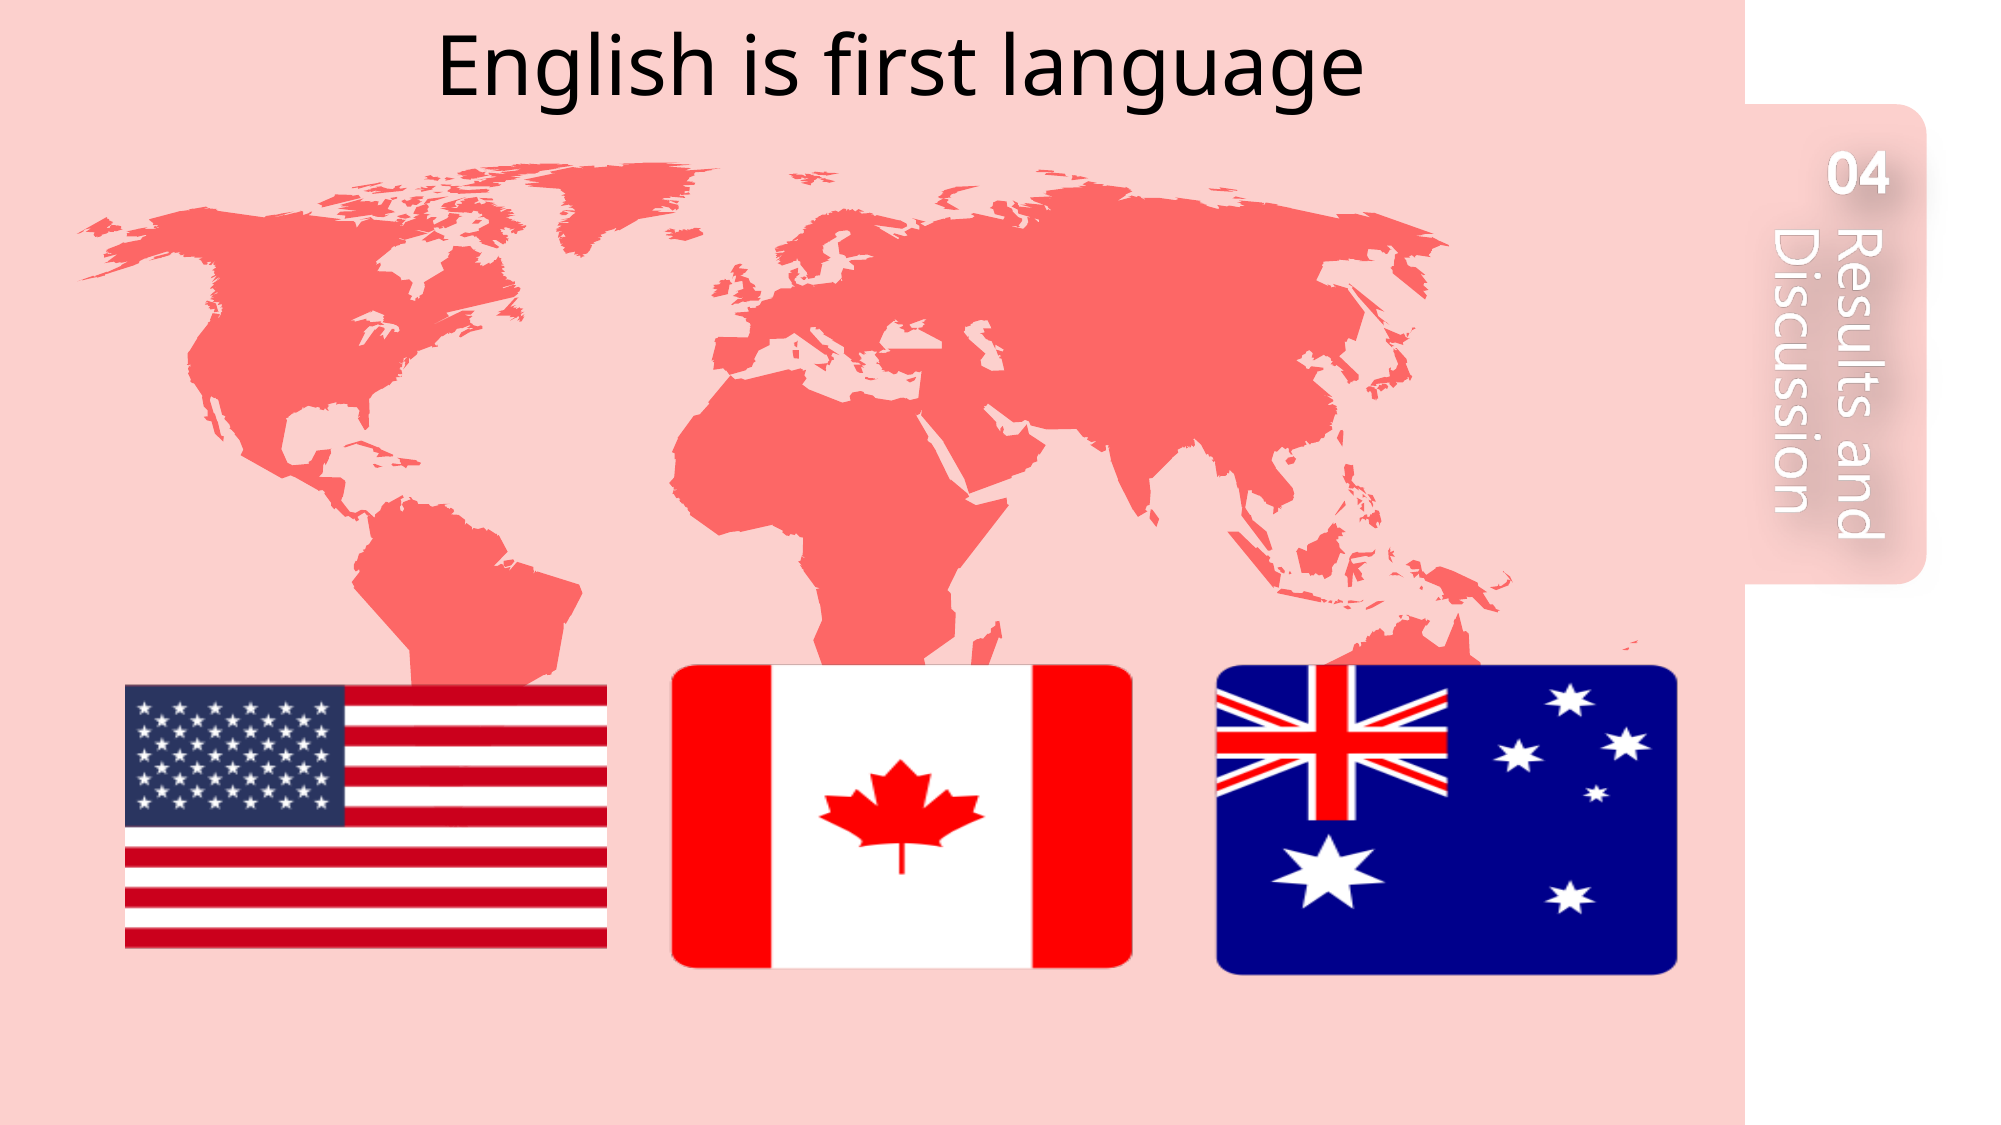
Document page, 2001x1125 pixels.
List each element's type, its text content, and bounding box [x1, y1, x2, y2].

picture [657, 656, 1146, 978]
picture [1202, 656, 1691, 985]
picture [1727, 118, 1927, 597]
picture [125, 592, 607, 1042]
text_box English is first language [283, 15, 1520, 121]
text_box [0, 0, 1922, 1125]
